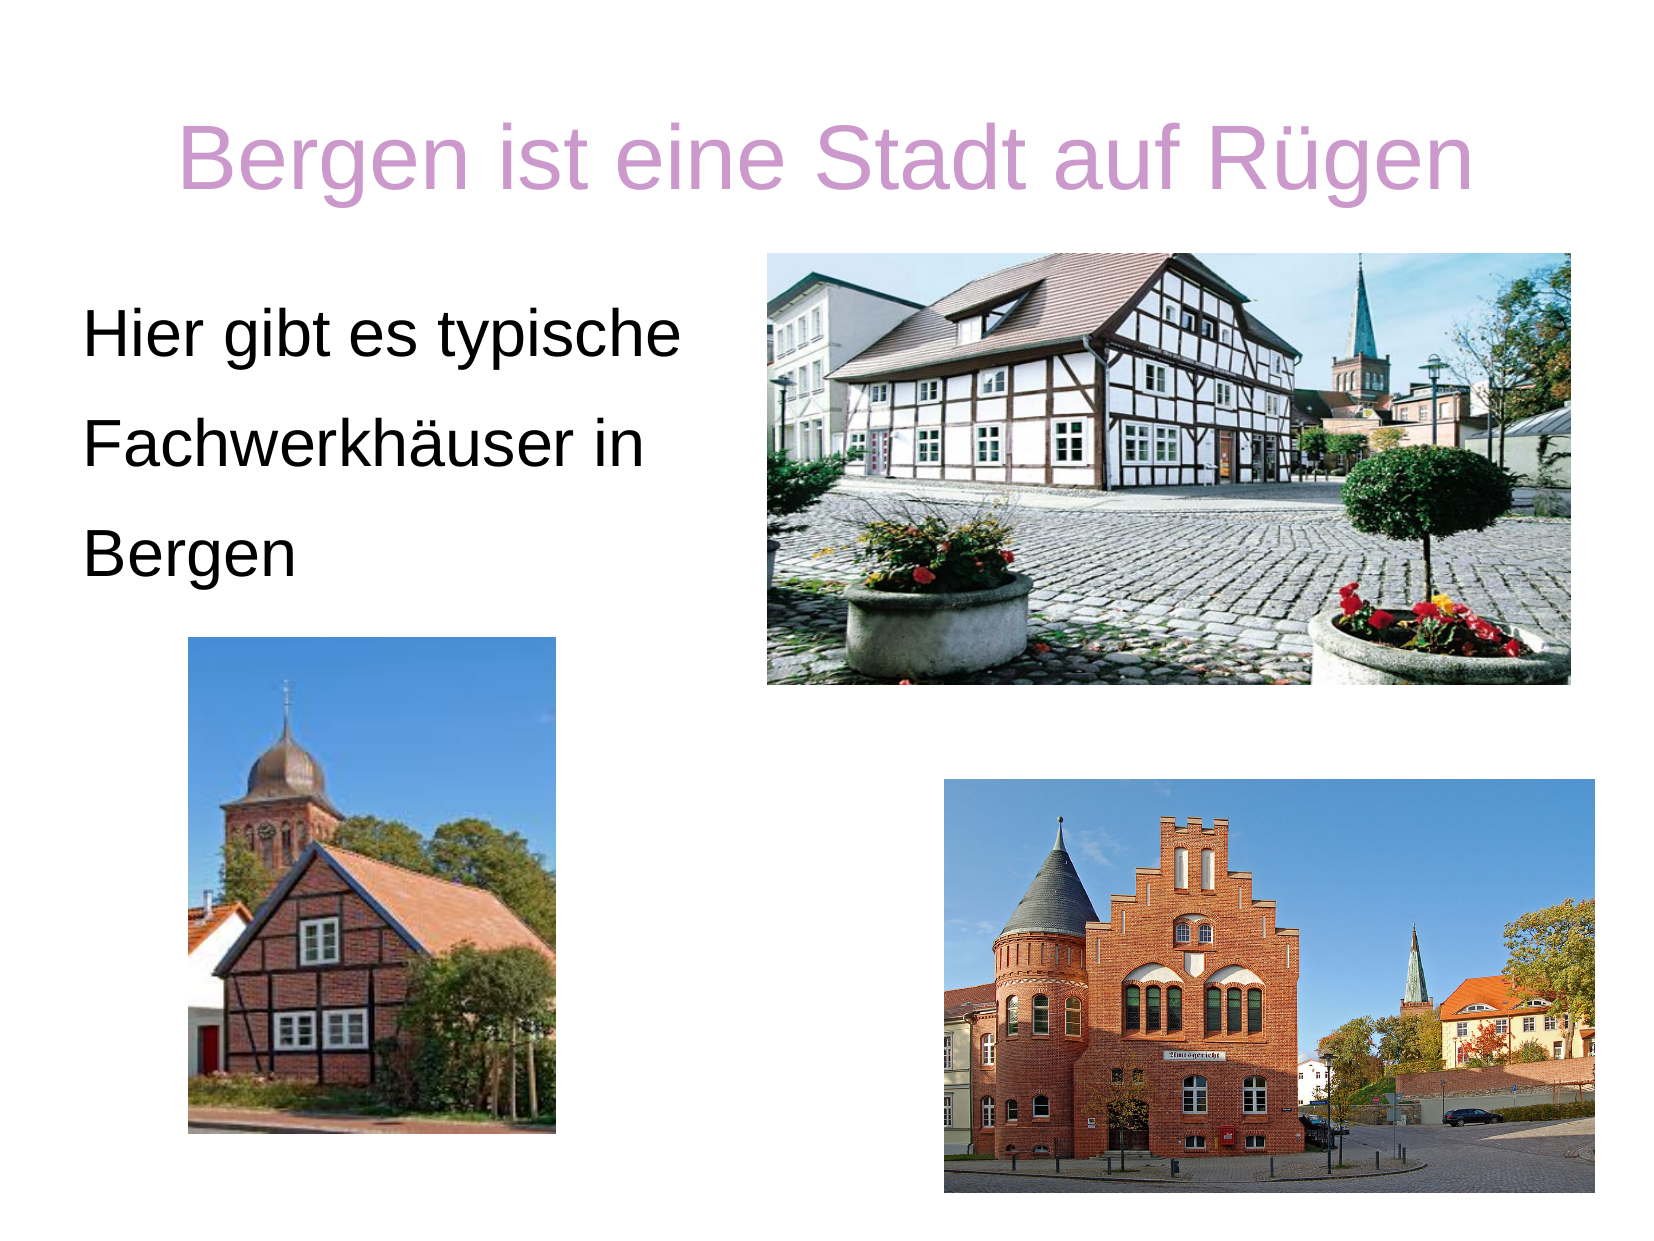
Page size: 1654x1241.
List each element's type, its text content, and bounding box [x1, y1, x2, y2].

title Bergen ist eine Stadt auf Rügen [82, 49, 1571, 257]
picture [767, 253, 1571, 686]
picture [188, 637, 556, 1134]
list Hier gibt es typische Fachwerkhäuser in Bergen [82, 290, 1571, 1010]
picture [944, 779, 1595, 1193]
